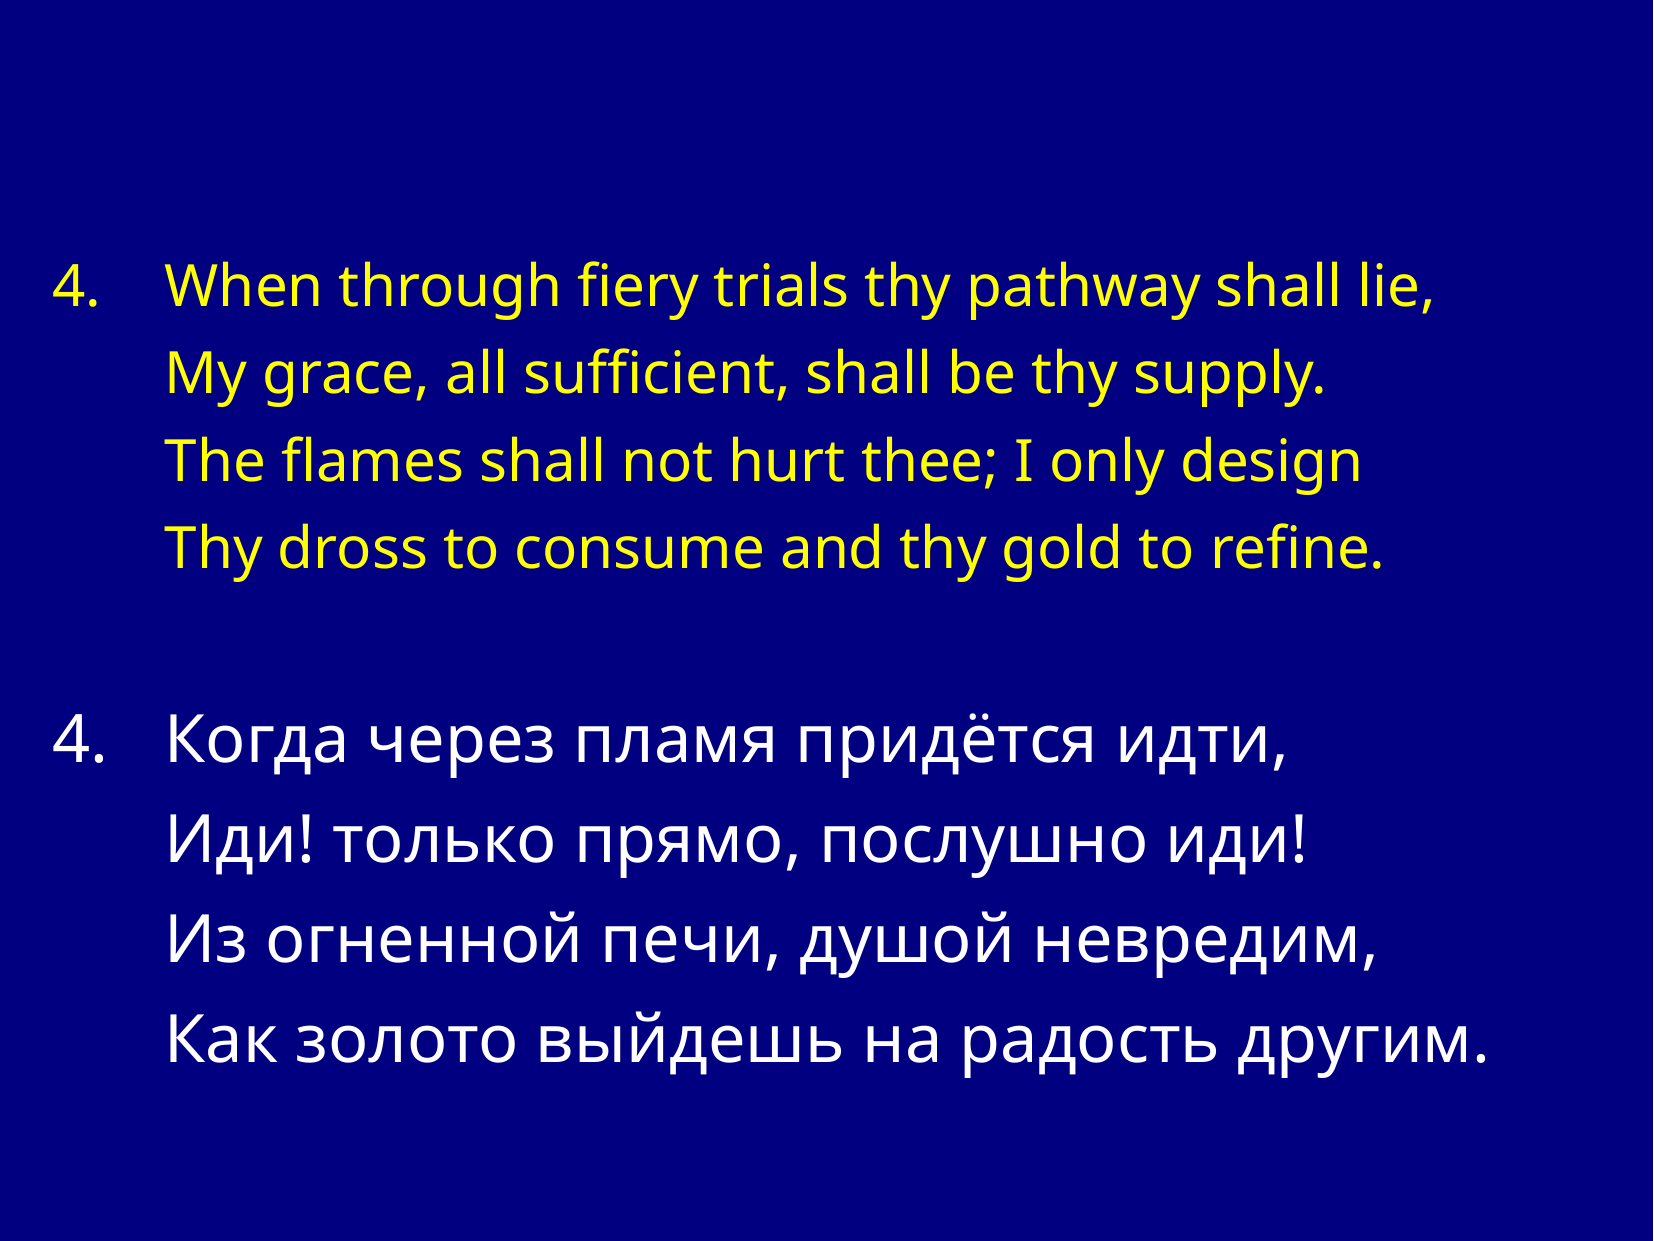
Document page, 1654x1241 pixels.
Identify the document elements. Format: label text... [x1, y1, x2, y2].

text_box 4. When through fiery trials thy pathway shall lie, My grace, all sufficient, shall be thy supply. The flames shall not hurt thee; I only design Thy dross to consume and thy gold to refine. [37, 150, 1651, 638]
text_box 4. Когда через пламя придётся идти, Иди! только прямо, послушно иди! Из огненной печи, душой невредим, Как золото выйдешь на радость другим. [37, 675, 1651, 1163]
